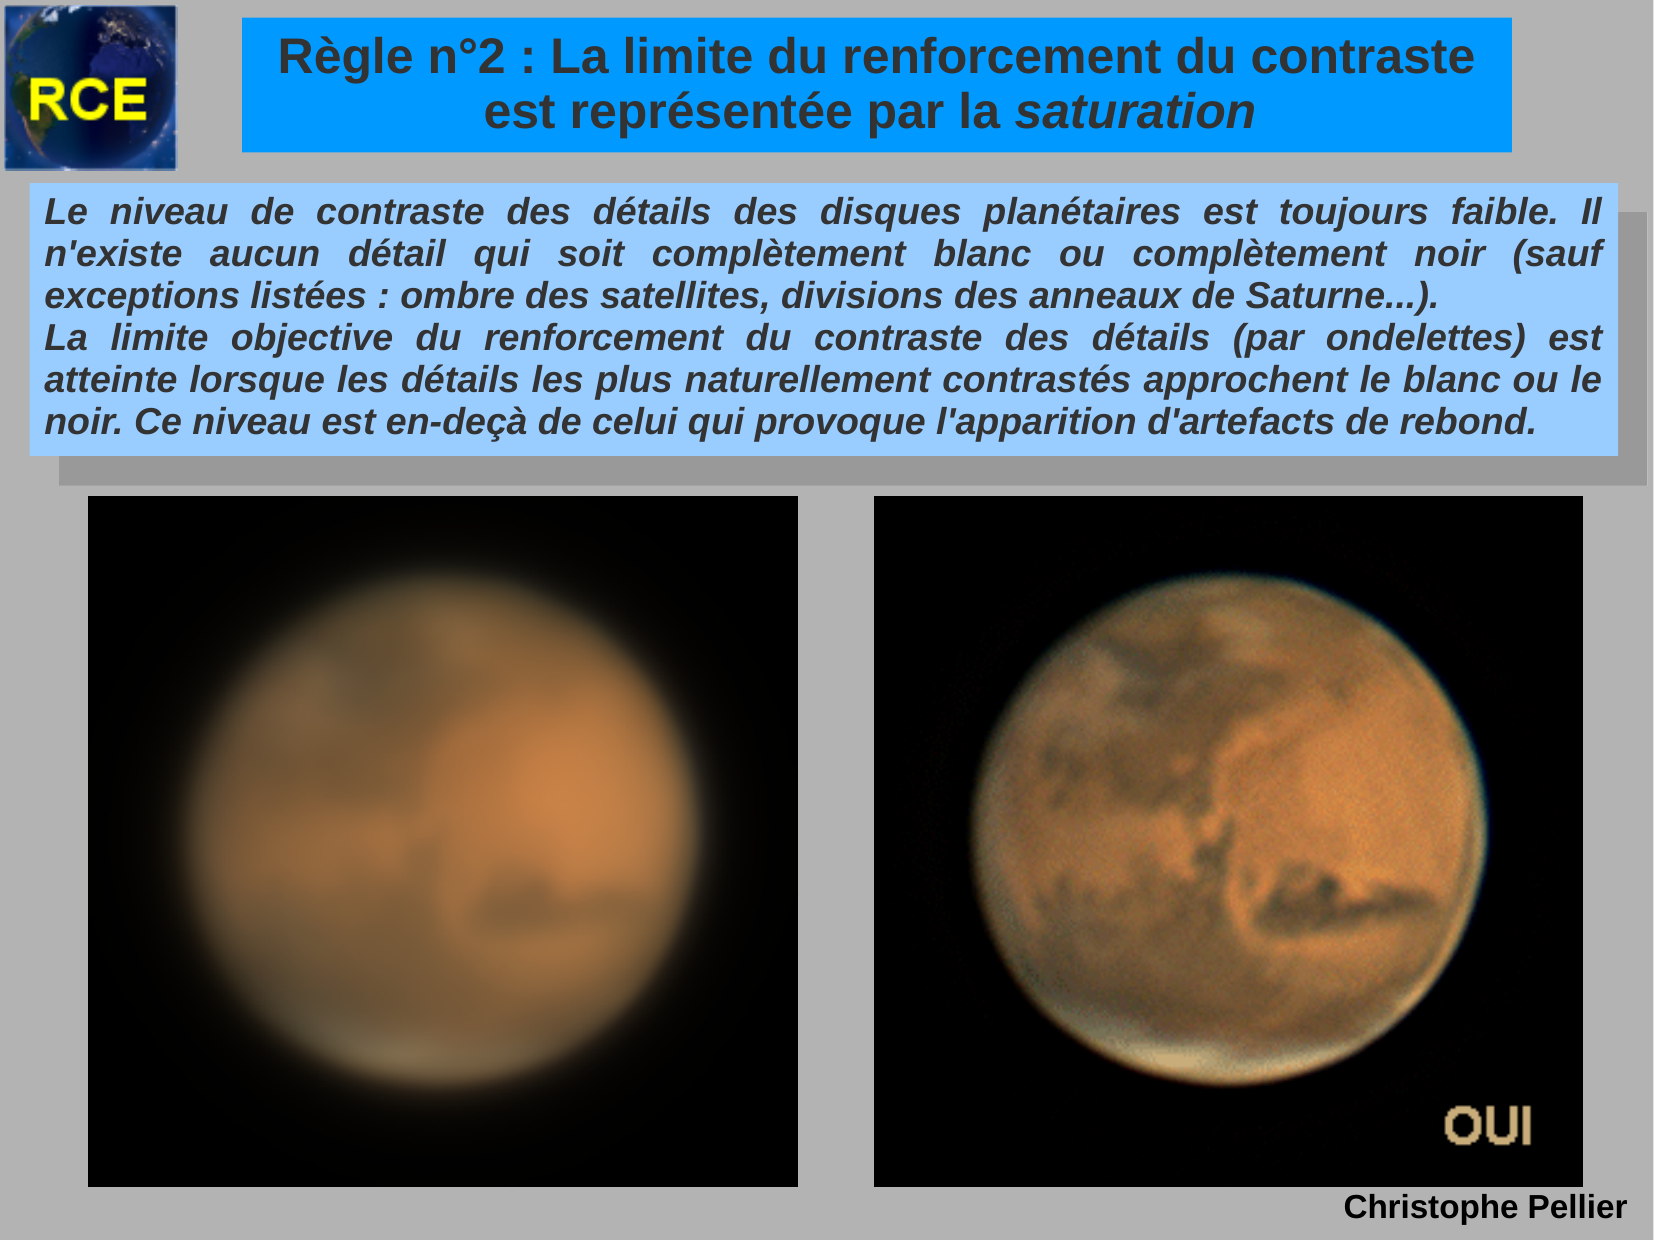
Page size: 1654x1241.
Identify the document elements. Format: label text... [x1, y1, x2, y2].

picture [4, 5, 178, 171]
text_box Règle n°2 : La limite du renforcement du contraste est représentée par la saturation [242, 17, 1512, 153]
picture [874, 496, 1583, 1188]
picture [88, 496, 798, 1187]
text_box Christophe Pellier [1328, 1181, 1654, 1241]
text_box Le niveau de contraste des détails des disques planétaires est toujours faible. Il n'existe aucun détail qui soit complètement blanc ou complètement noir (sauf exceptions listées : ombre des satellites, divisions des anneaux de Saturne...). La limite objective du renforcement du contraste des détails (par ondelettes) est atteinte lorsque les détails les plus naturellement contrastés approchent le blanc ou le noir. Ce niveau est en-deçà de celui qui provoque l'apparition d'artefacts de rebond. [29, 183, 1619, 456]
